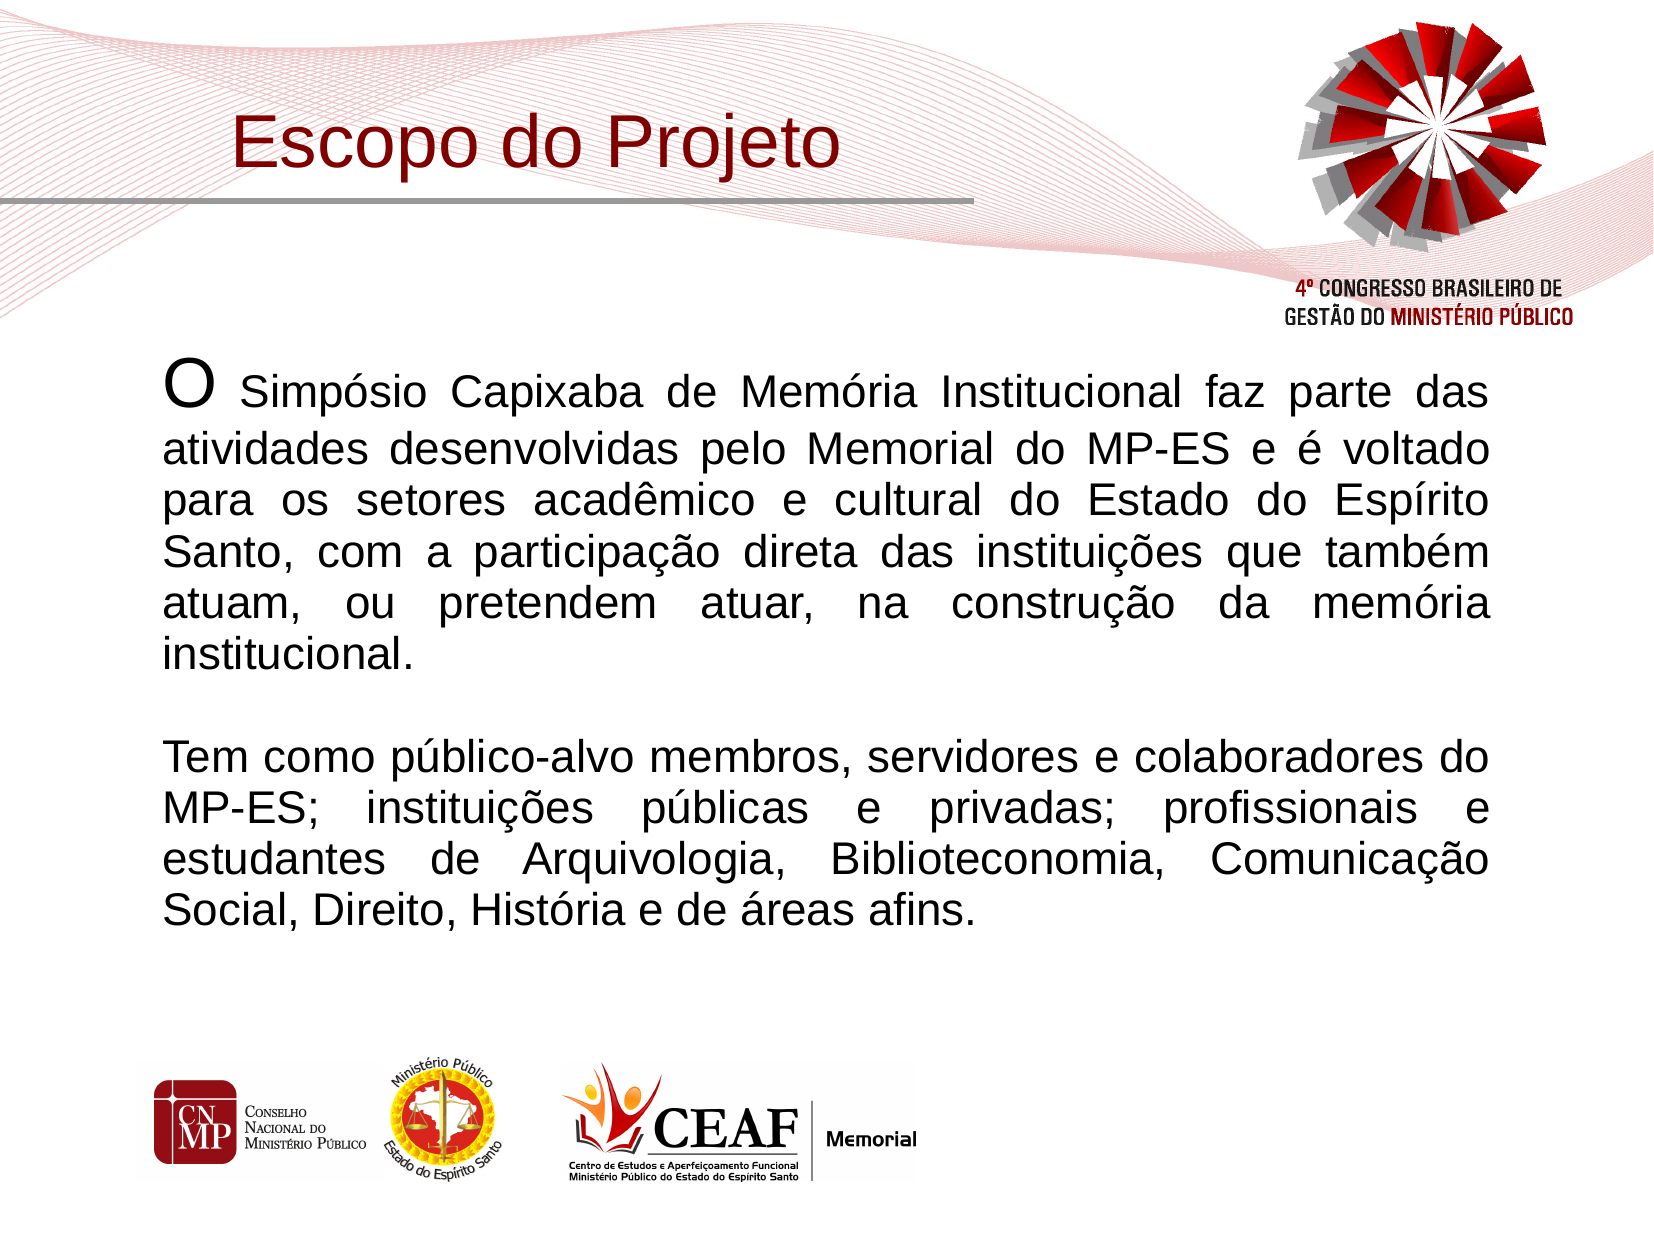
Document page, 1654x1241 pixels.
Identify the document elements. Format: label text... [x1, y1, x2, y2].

picture [561, 1062, 916, 1182]
text_box Escopo do Projeto [47, 77, 1052, 195]
picture [0, 9, 1654, 325]
text_box O Simpósio Capixaba de Memória Institucional faz parte das atividades desenvolvidas pelo Memorial do MP-ES e é voltado para os setores acadêmico e cultural do Estado do Espírito Santo, com a participação direta das instituições que também atuam, ou pretendem atuar, na construção da memória institucional. Tem como público-alvo membros, servidores e colaboradores do MP-ES; instituições públicas e privadas; profissionais e estudantes de Arquivologia, Biblioteconomia, Comunicação Social, Direito, História e de áreas afins. [147, 336, 1506, 1241]
picture [136, 1057, 502, 1182]
